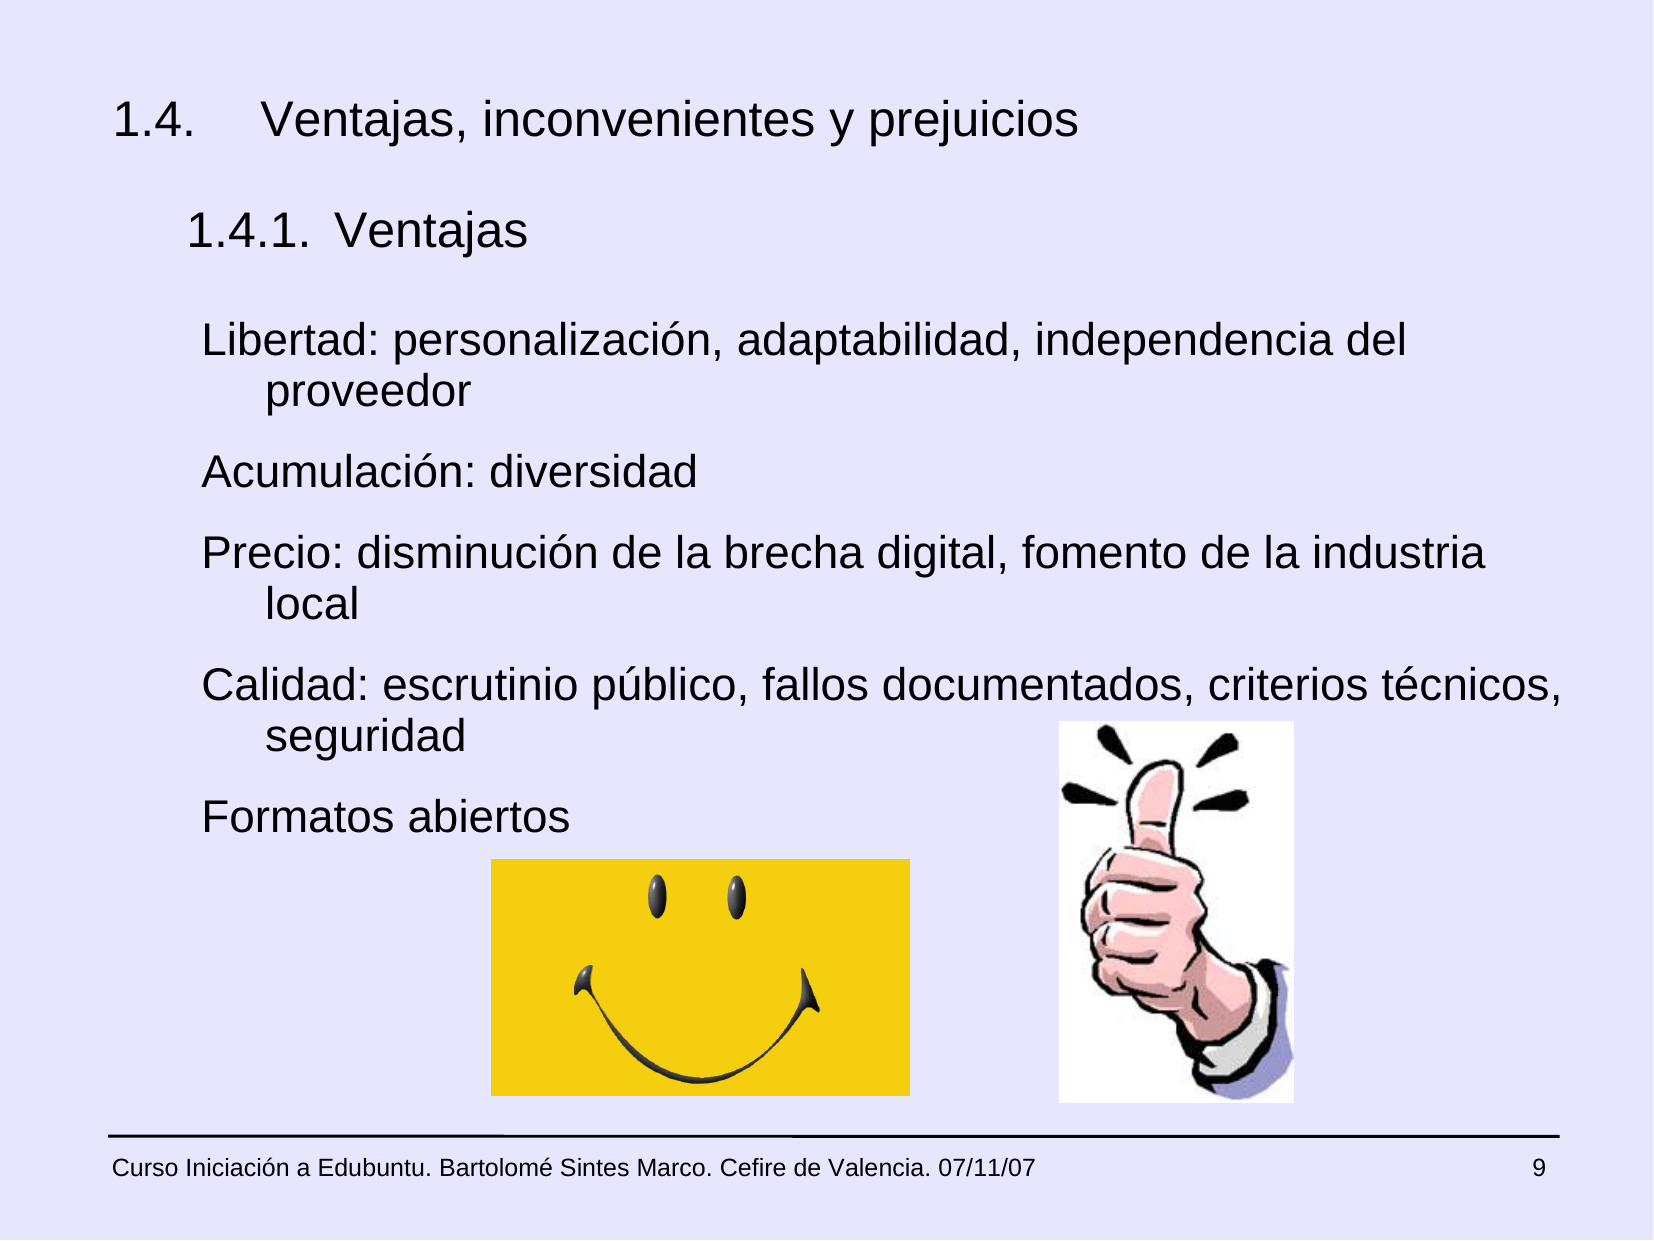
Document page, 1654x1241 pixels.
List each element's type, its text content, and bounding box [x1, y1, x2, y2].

picture [1059, 721, 1294, 1103]
picture [491, 859, 910, 1096]
text_box 1.4. Ventajas, inconvenientes y prejuicios 1.4.1. Ventajas Libertad: personalización, adaptabilidad, independencia del proveedor Acumulación: diversidad Precio: disminución de la brecha digital, fomento de la industria local Calidad: escrutinio público, fallos documentados, criterios técnicos, seguridad Formatos abiertos [112, 90, 1565, 912]
